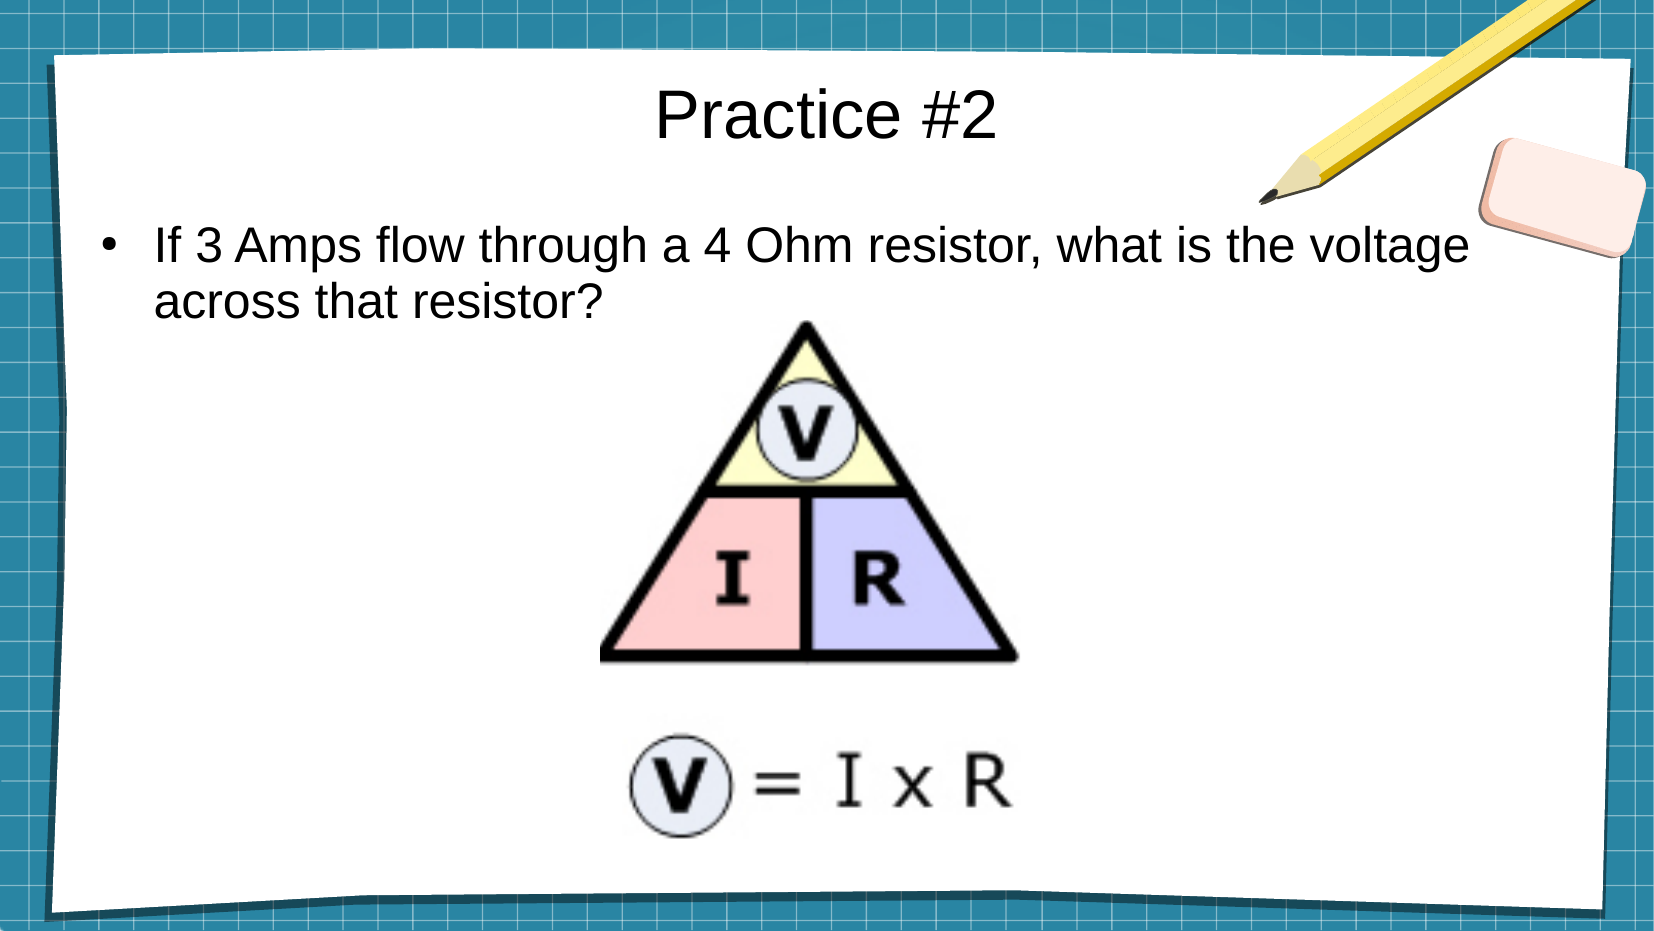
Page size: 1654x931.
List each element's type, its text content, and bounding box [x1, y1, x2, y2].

title Practice #2 [82, 37, 1571, 193]
list If 3 Amps flow through a 4 Ohm resistor, what is the voltage across that resistor? [82, 217, 1571, 338]
picture [600, 320, 1051, 879]
